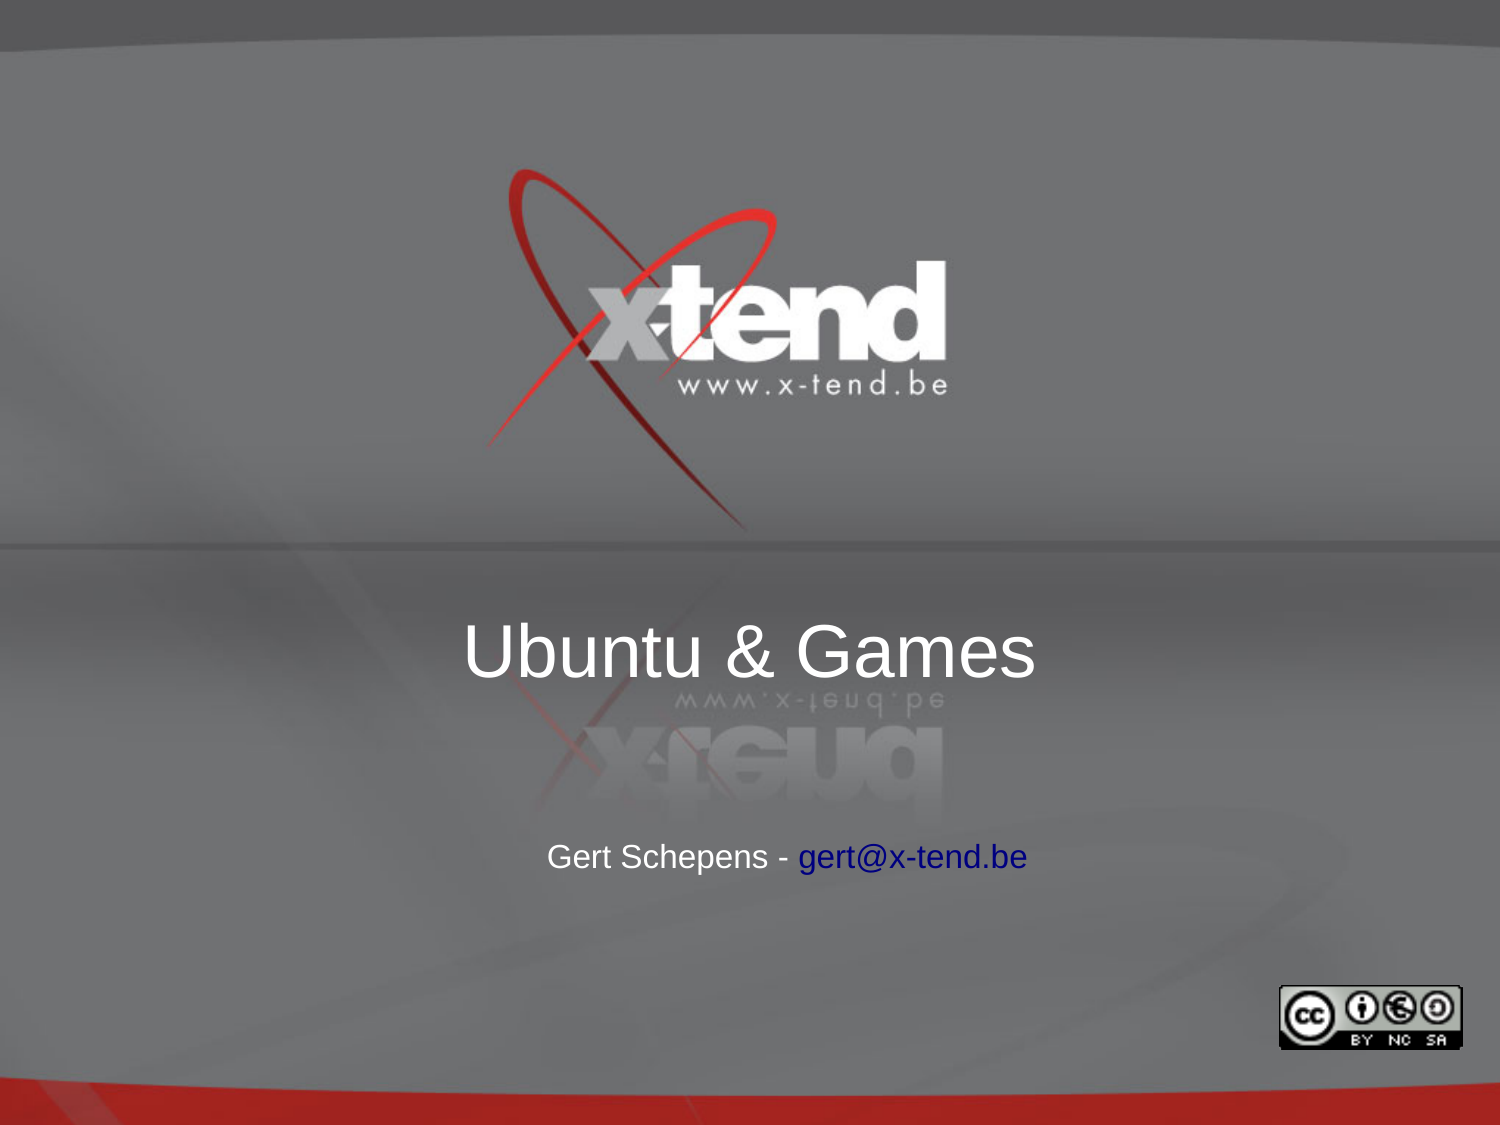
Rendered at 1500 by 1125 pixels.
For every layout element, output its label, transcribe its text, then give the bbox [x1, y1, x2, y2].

title Ubuntu & Games [112, 557, 1388, 745]
subtitle Gert Schepens - gert@x-tend.be [225, 782, 1276, 933]
picture [0, 0, 1500, 1125]
